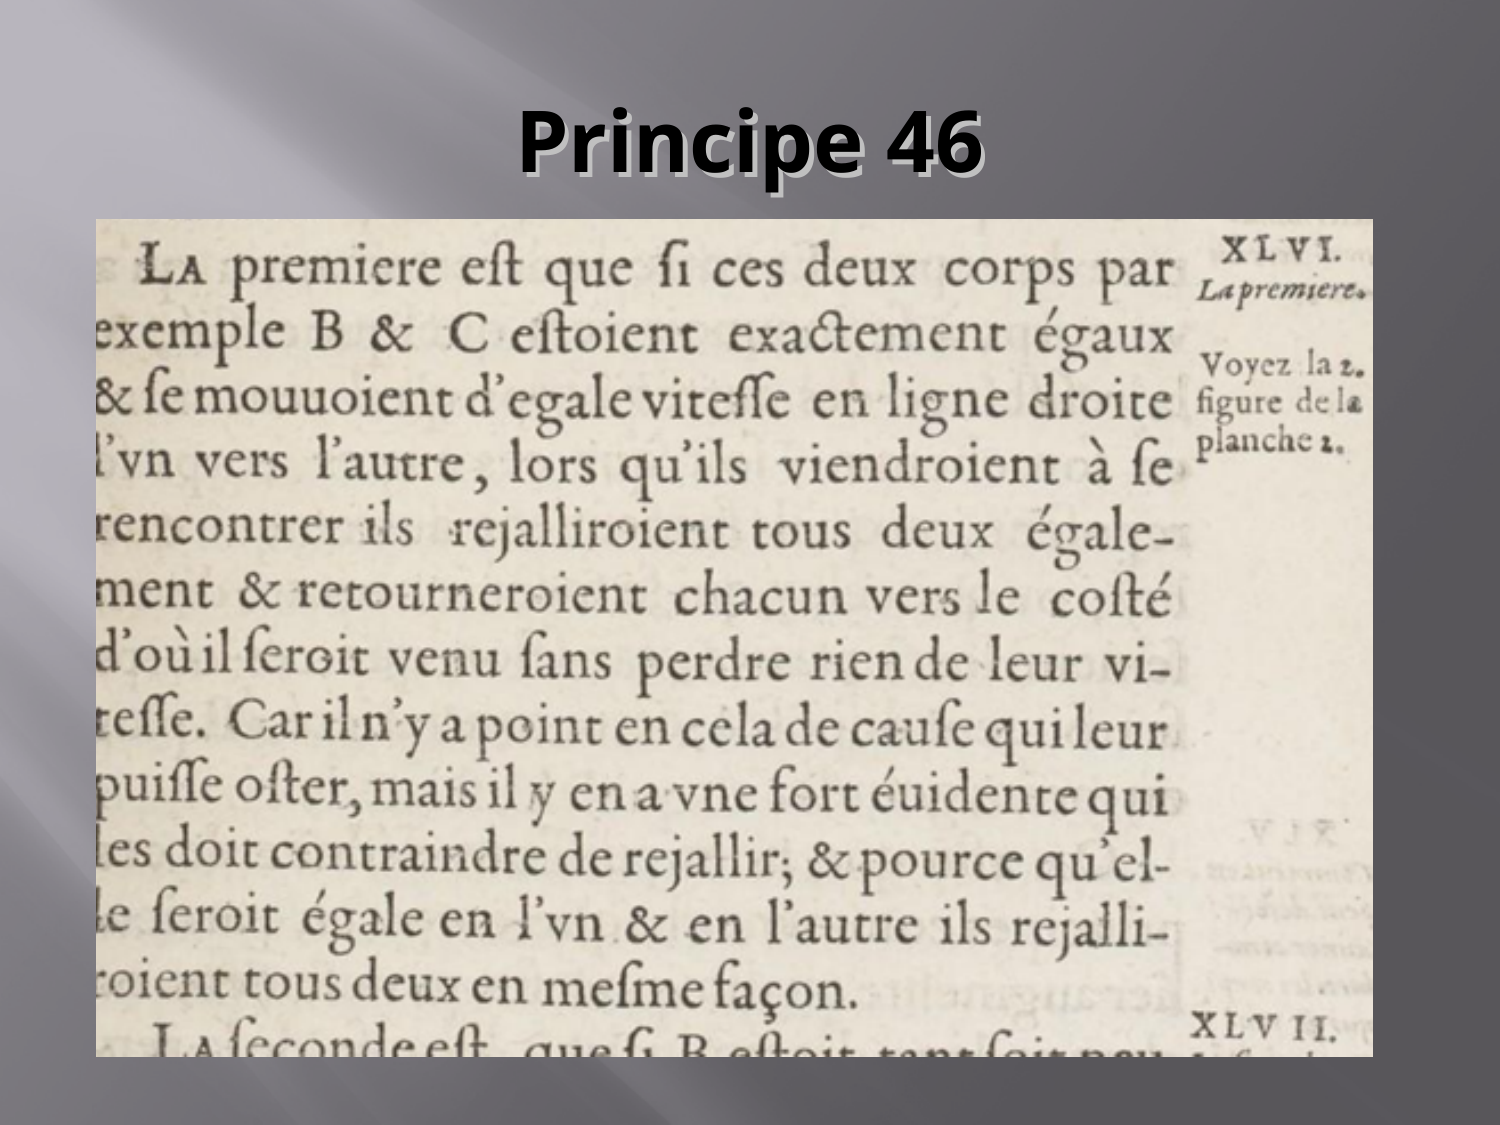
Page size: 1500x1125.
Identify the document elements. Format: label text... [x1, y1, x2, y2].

title Principe 46 [75, 45, 1426, 233]
picture [96, 219, 1373, 1057]
